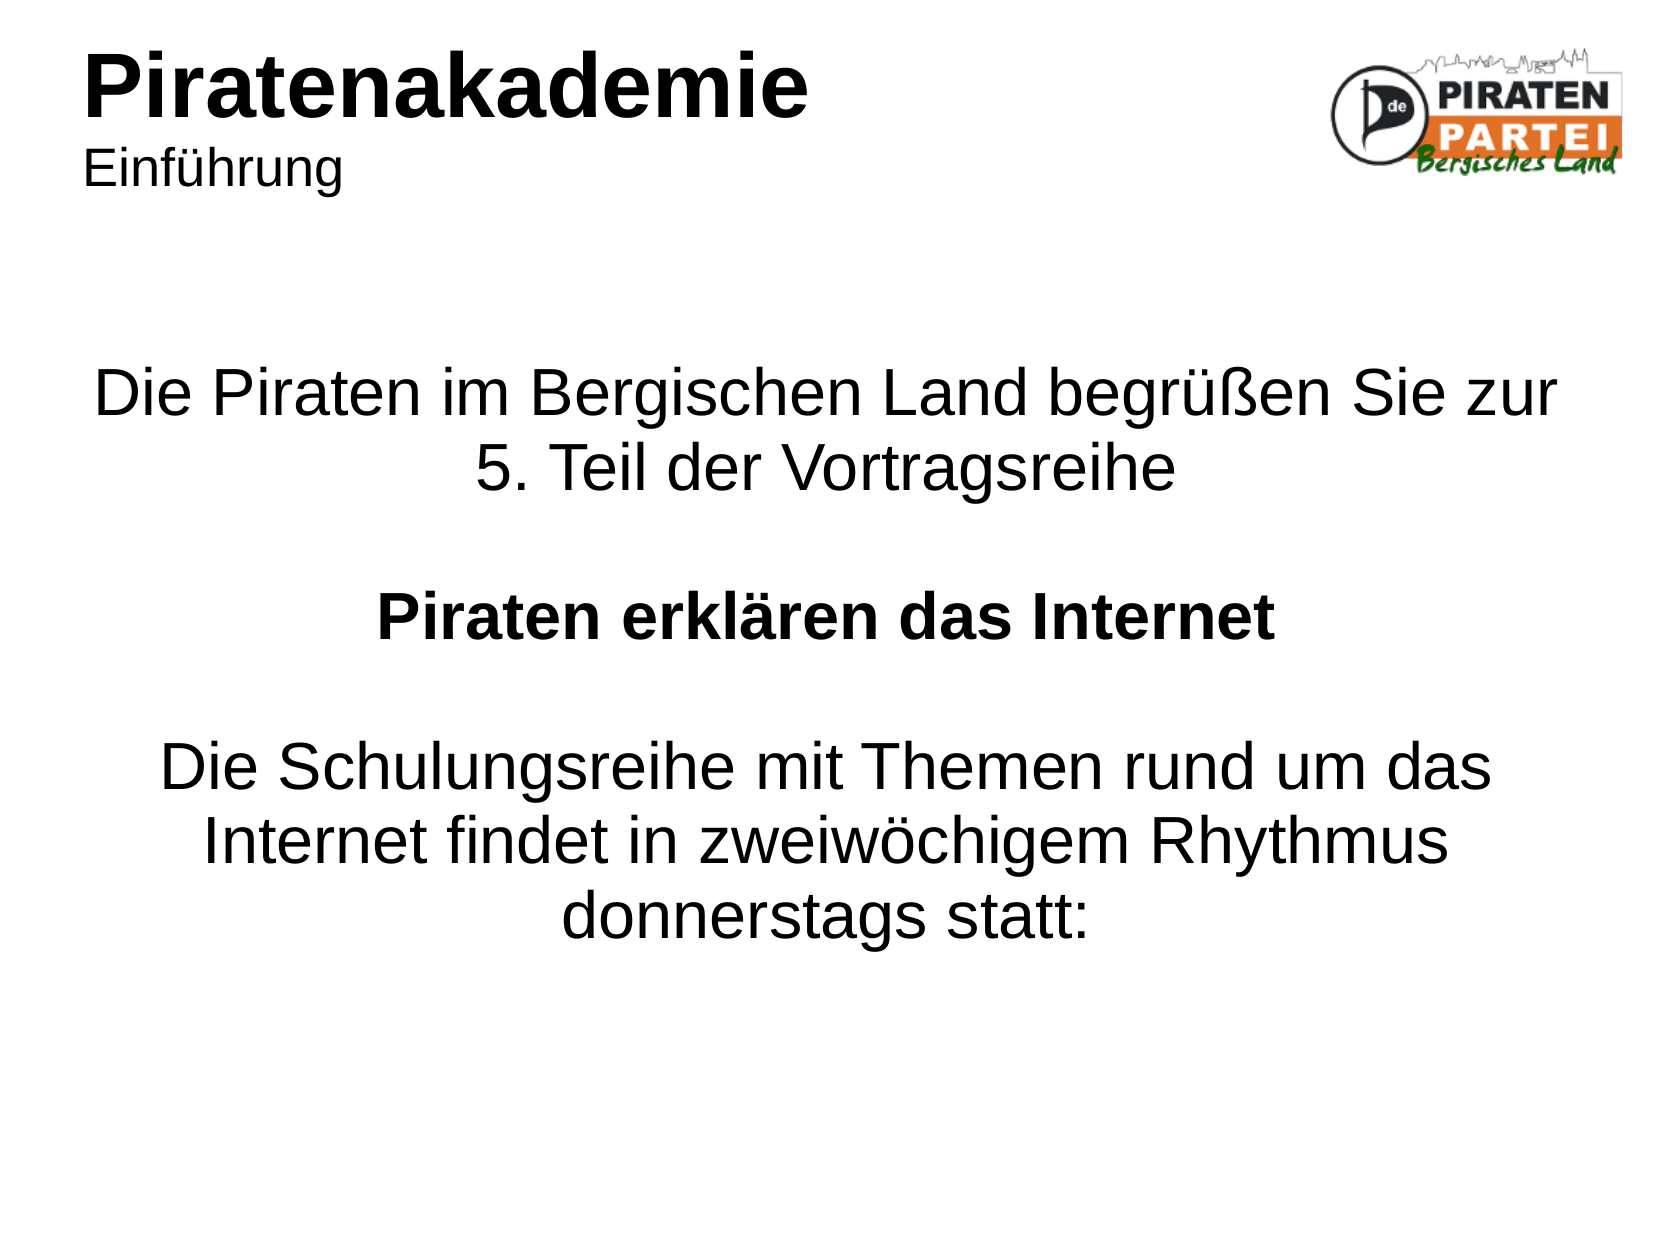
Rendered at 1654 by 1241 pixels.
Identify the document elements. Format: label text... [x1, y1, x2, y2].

title Piratenakademie Einführung [82, 34, 1571, 198]
picture [1328, 47, 1625, 176]
subtitle Die Piraten im Bergischen Land begrüßen Sie zur 5. Teil der Vortragsreihe Piraten erklären das Internet Die Schulungsreihe mit Themen rund um das Internet findet in zweiwöchigem Rhythmus donnerstags statt: [82, 206, 1571, 1102]
